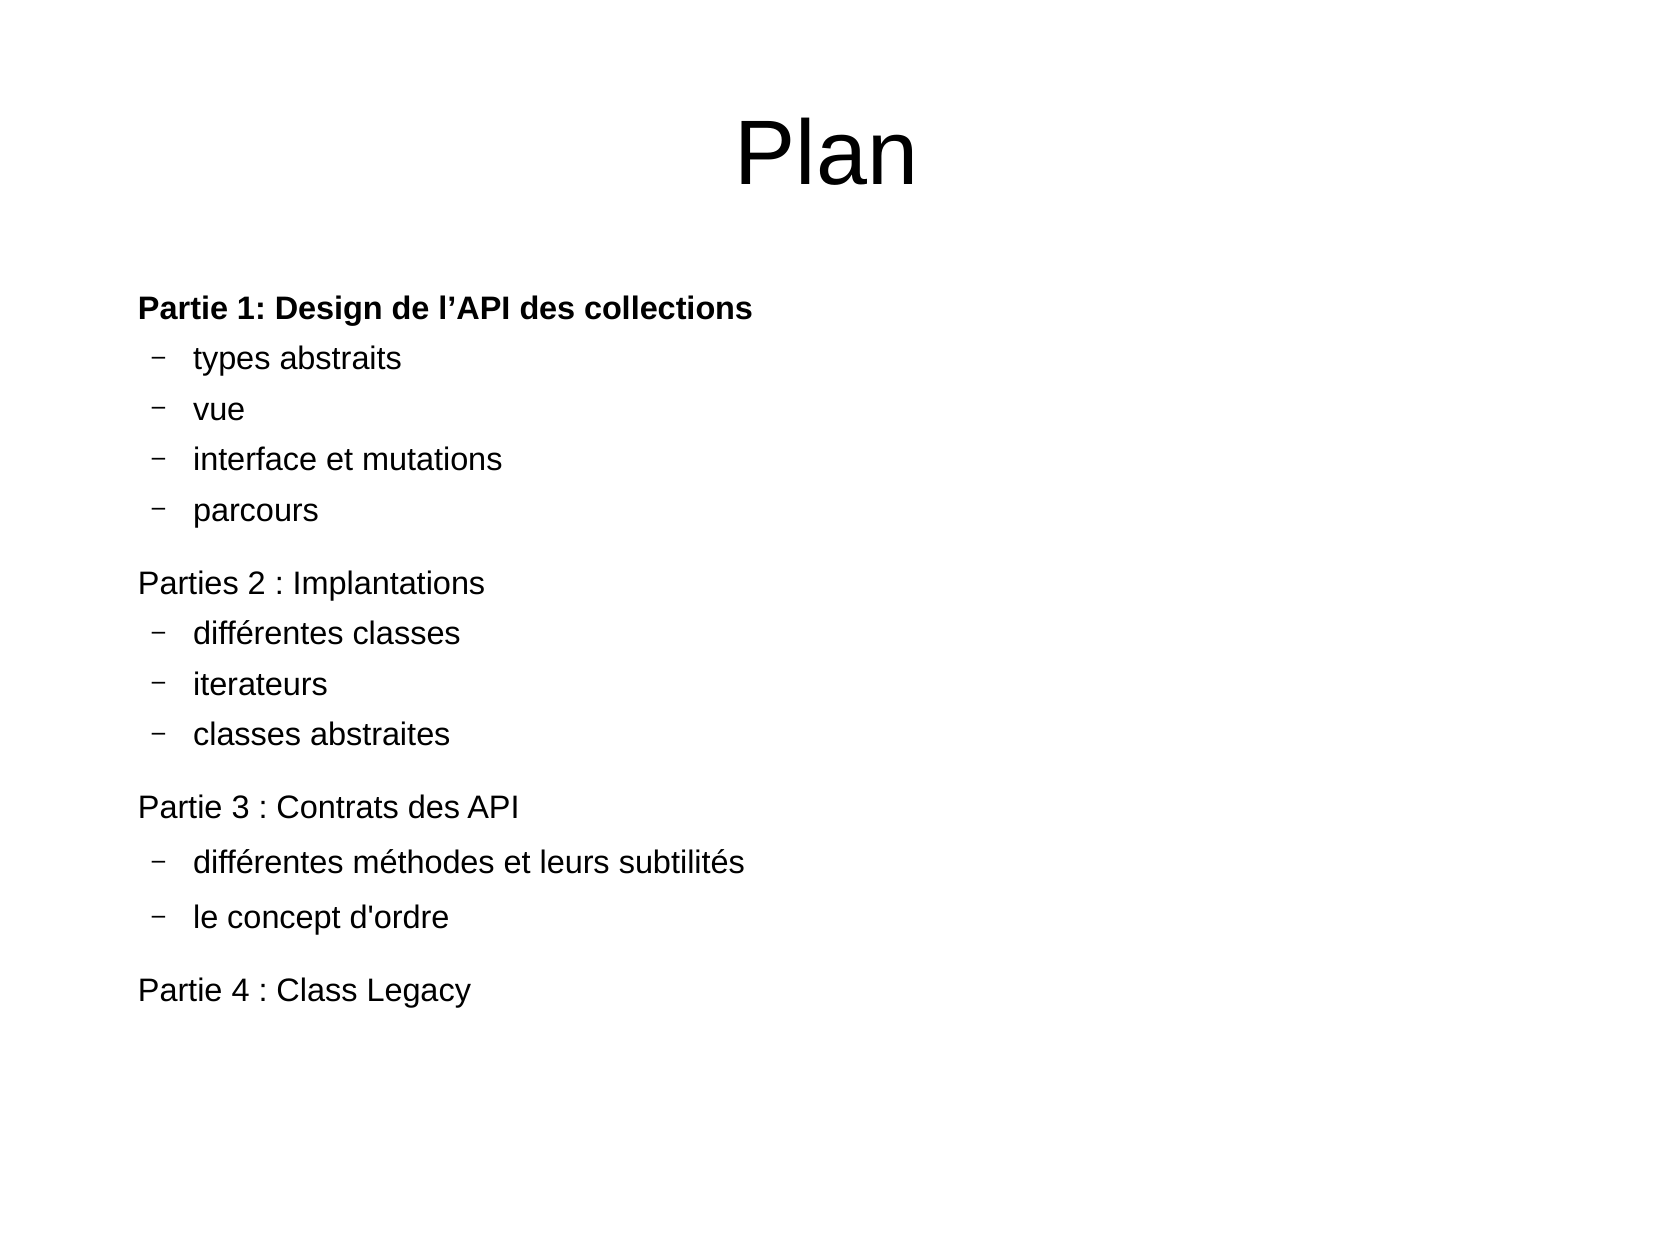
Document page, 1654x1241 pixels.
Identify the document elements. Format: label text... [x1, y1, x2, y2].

title Plan [82, 49, 1571, 257]
list Partie 1: Design de l’API des collections types abstraits vue interface et mutations parcours Parties 2 : Implantations différentes classes iterateurs classes abstraites Partie 3 : Contrats des API différentes méthodes et leurs subtilités le concept d'ordre Partie 4 : Class Legacy [82, 290, 1571, 1010]
